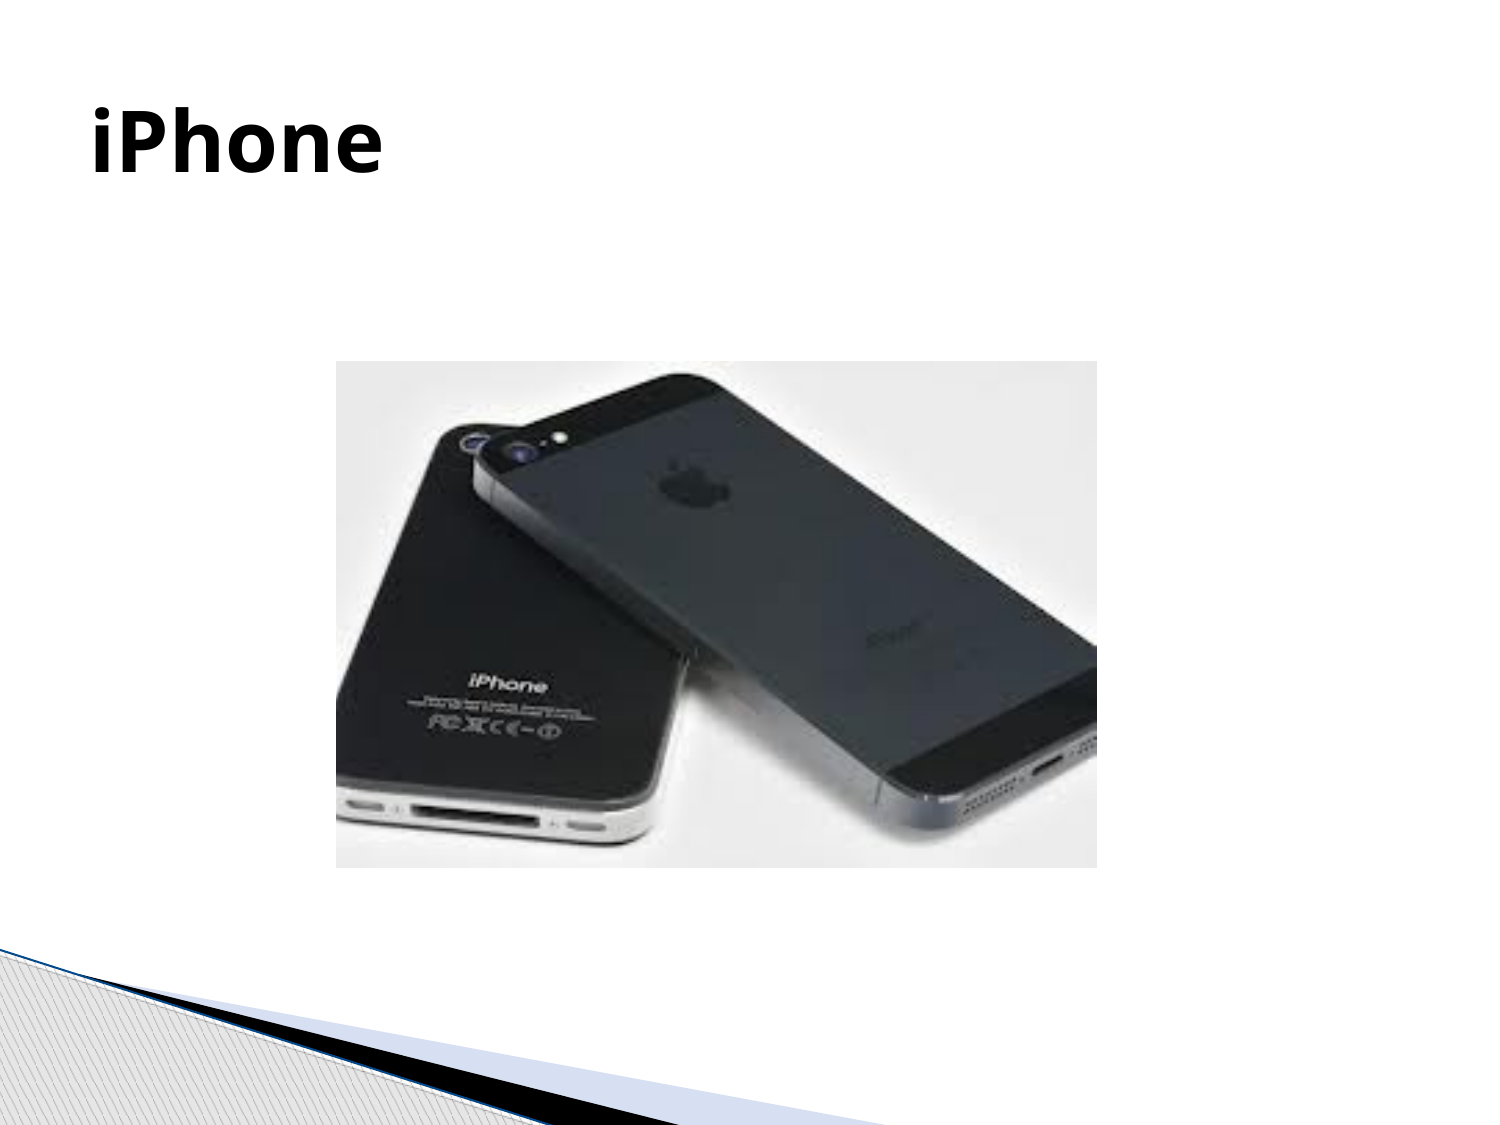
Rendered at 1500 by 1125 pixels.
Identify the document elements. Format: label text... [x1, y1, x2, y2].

picture [336, 361, 1097, 868]
title iPhone [75, 45, 502, 233]
